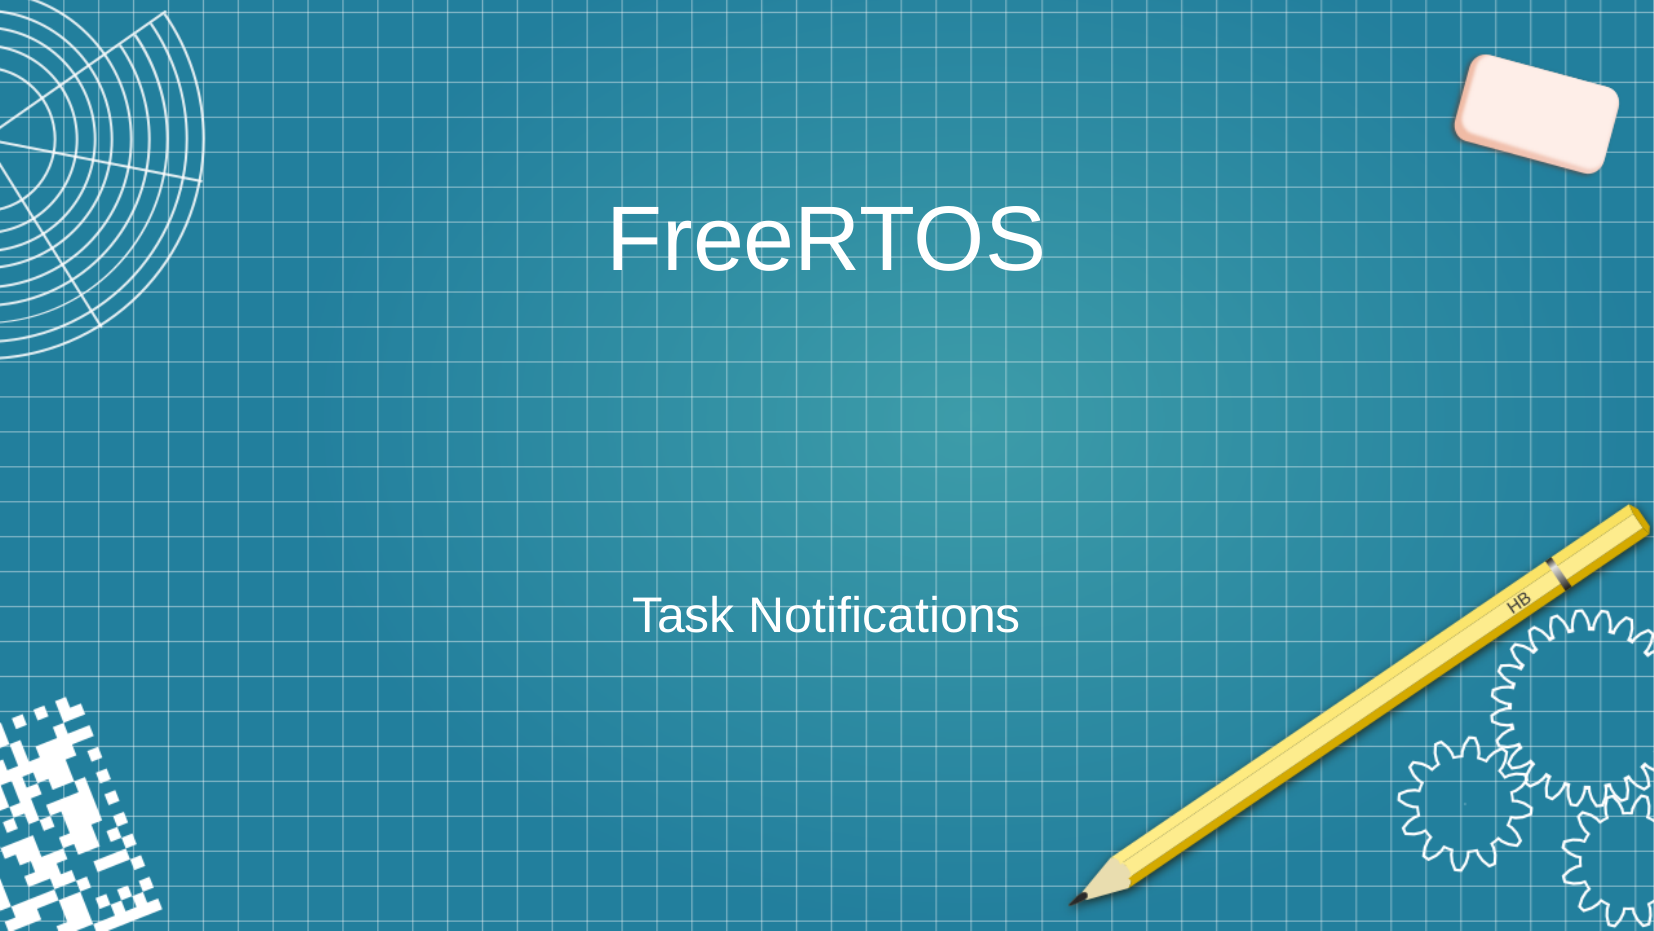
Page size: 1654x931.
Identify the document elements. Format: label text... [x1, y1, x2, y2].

subtitle Task Notifications [82, 389, 1571, 842]
picture [0, 0, 1654, 931]
title FreeRTOS [82, 132, 1571, 346]
